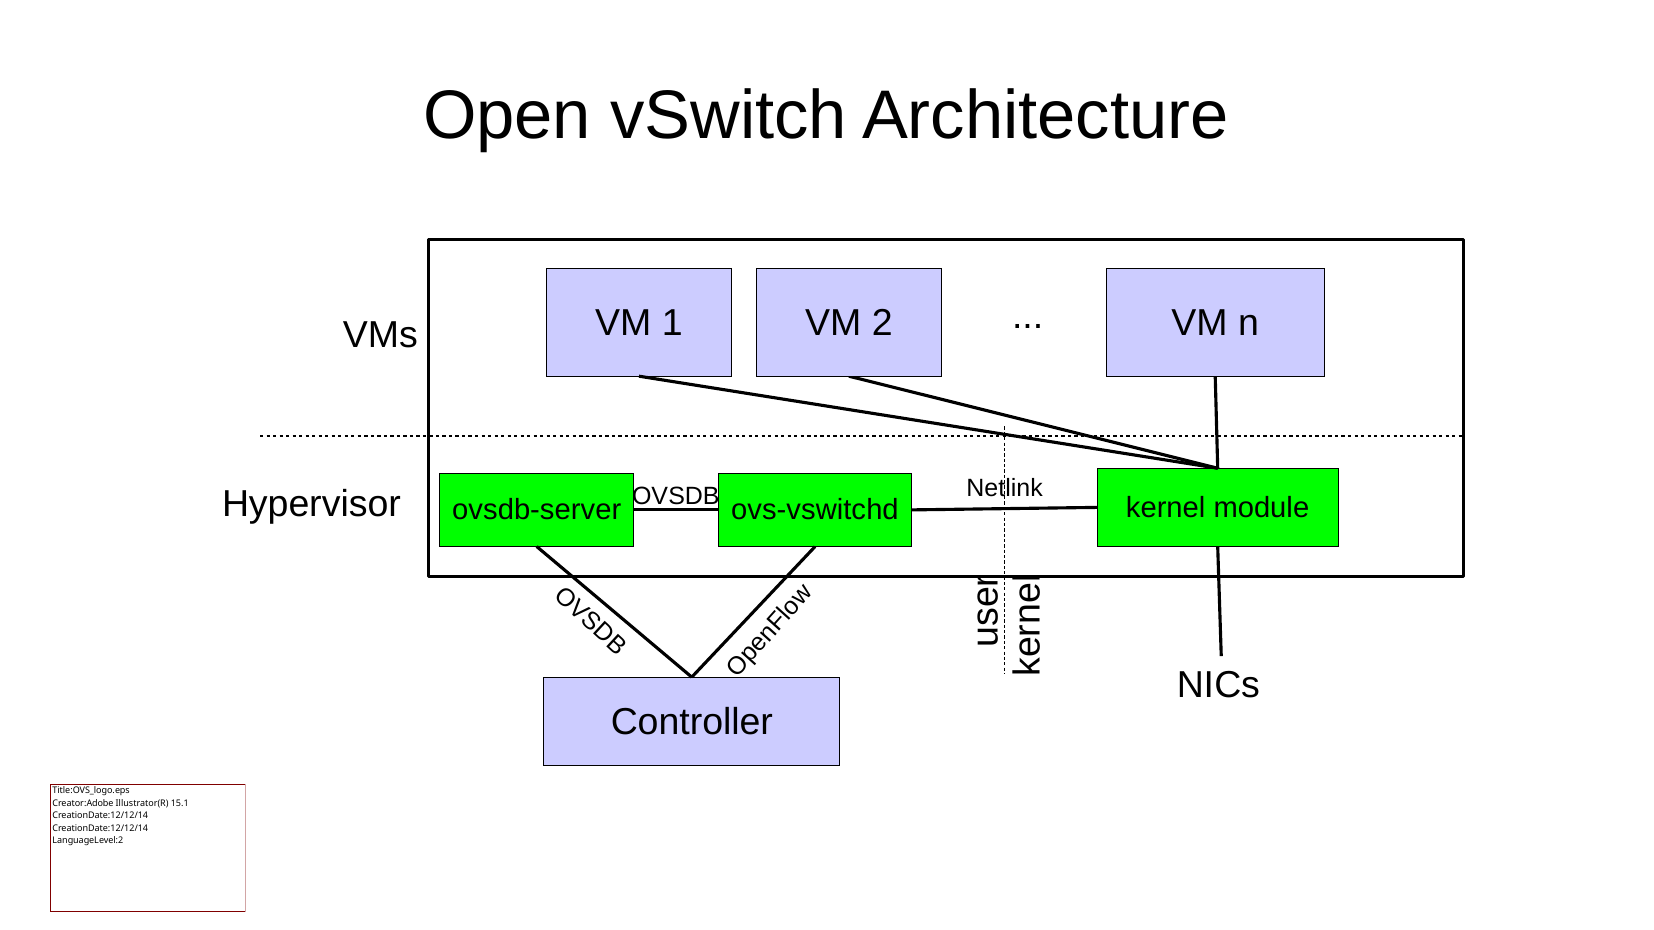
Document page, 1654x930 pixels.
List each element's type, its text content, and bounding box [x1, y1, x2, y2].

text_box kernel module [1097, 468, 1339, 547]
text_box ovs-vswitchd [718, 473, 912, 547]
text_box ovsdb-server [439, 473, 634, 547]
text_box NICs [1162, 656, 1281, 724]
text_box VM n [1106, 268, 1325, 377]
title Open vSwitch Architecture [82, 36, 1571, 193]
text_box Controller [543, 677, 840, 766]
text_box VM 2 [756, 268, 942, 377]
text_box OVSDB [533, 564, 684, 709]
text_box VM 1 [546, 268, 732, 377]
text_box VMs [327, 305, 573, 367]
text_box OpenFlow [704, 546, 851, 702]
text_box Hypervisor [206, 475, 416, 575]
text_box user kernel [956, 559, 1056, 692]
text_box ... [997, 287, 1063, 345]
